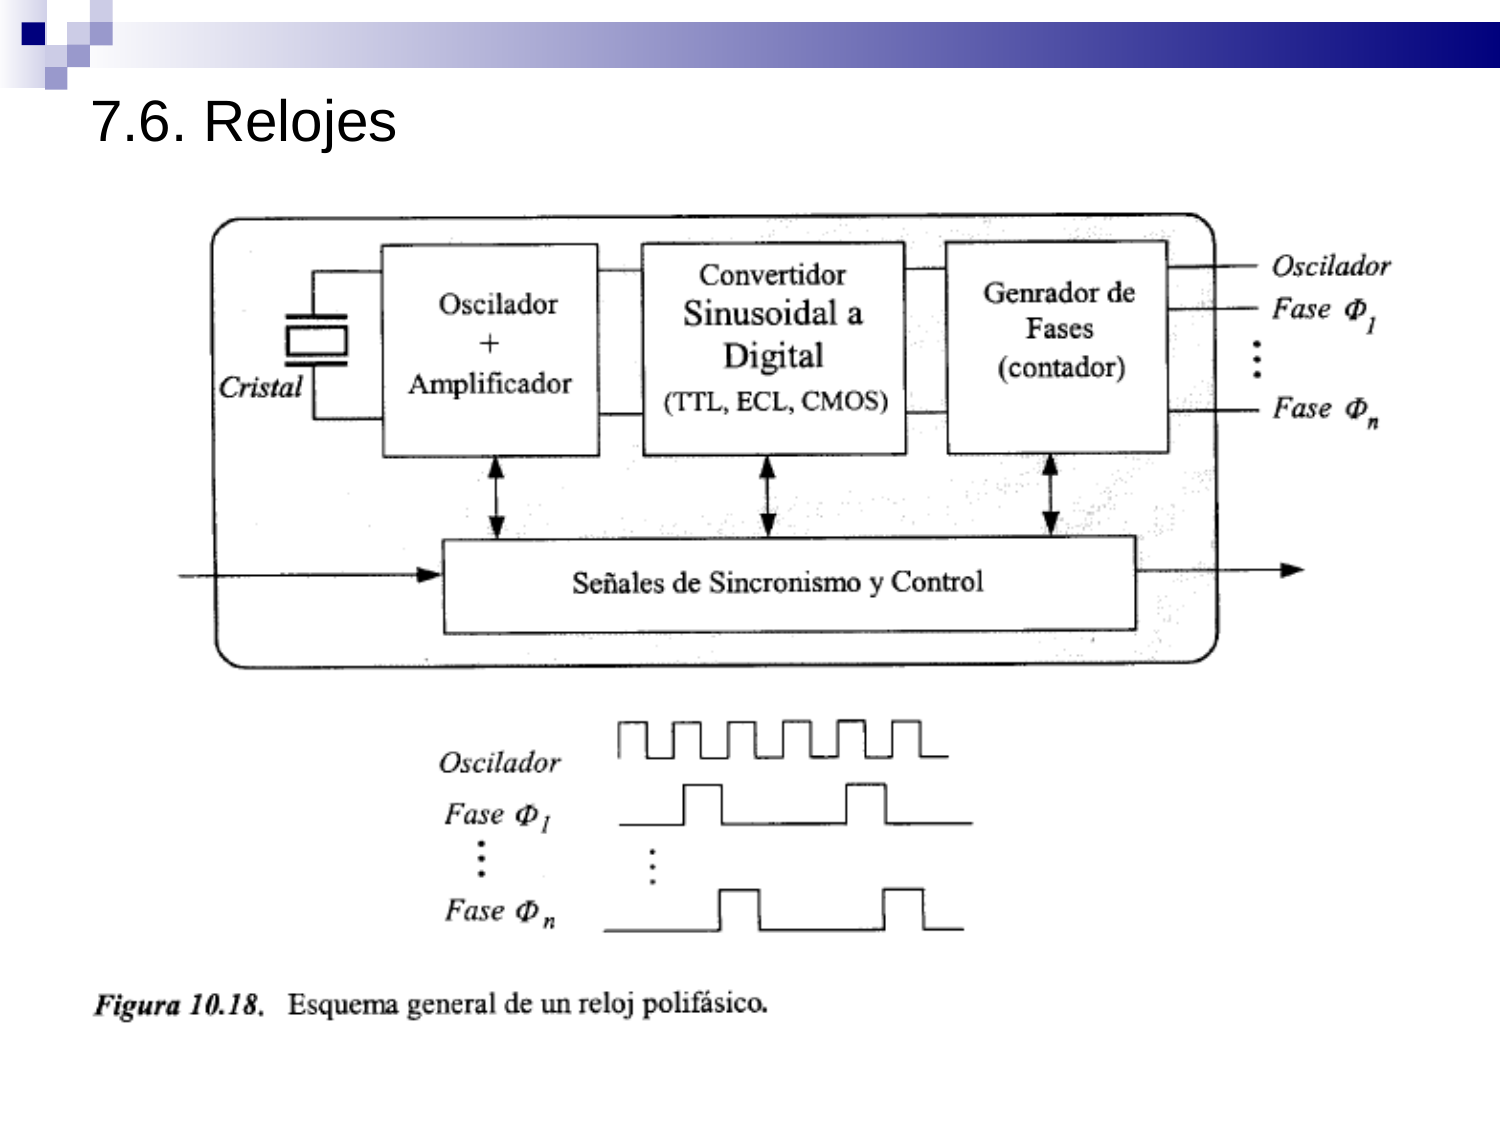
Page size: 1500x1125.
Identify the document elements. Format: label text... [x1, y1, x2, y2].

title 7.6. Relojes [75, 74, 1426, 161]
picture [53, 196, 1424, 1051]
